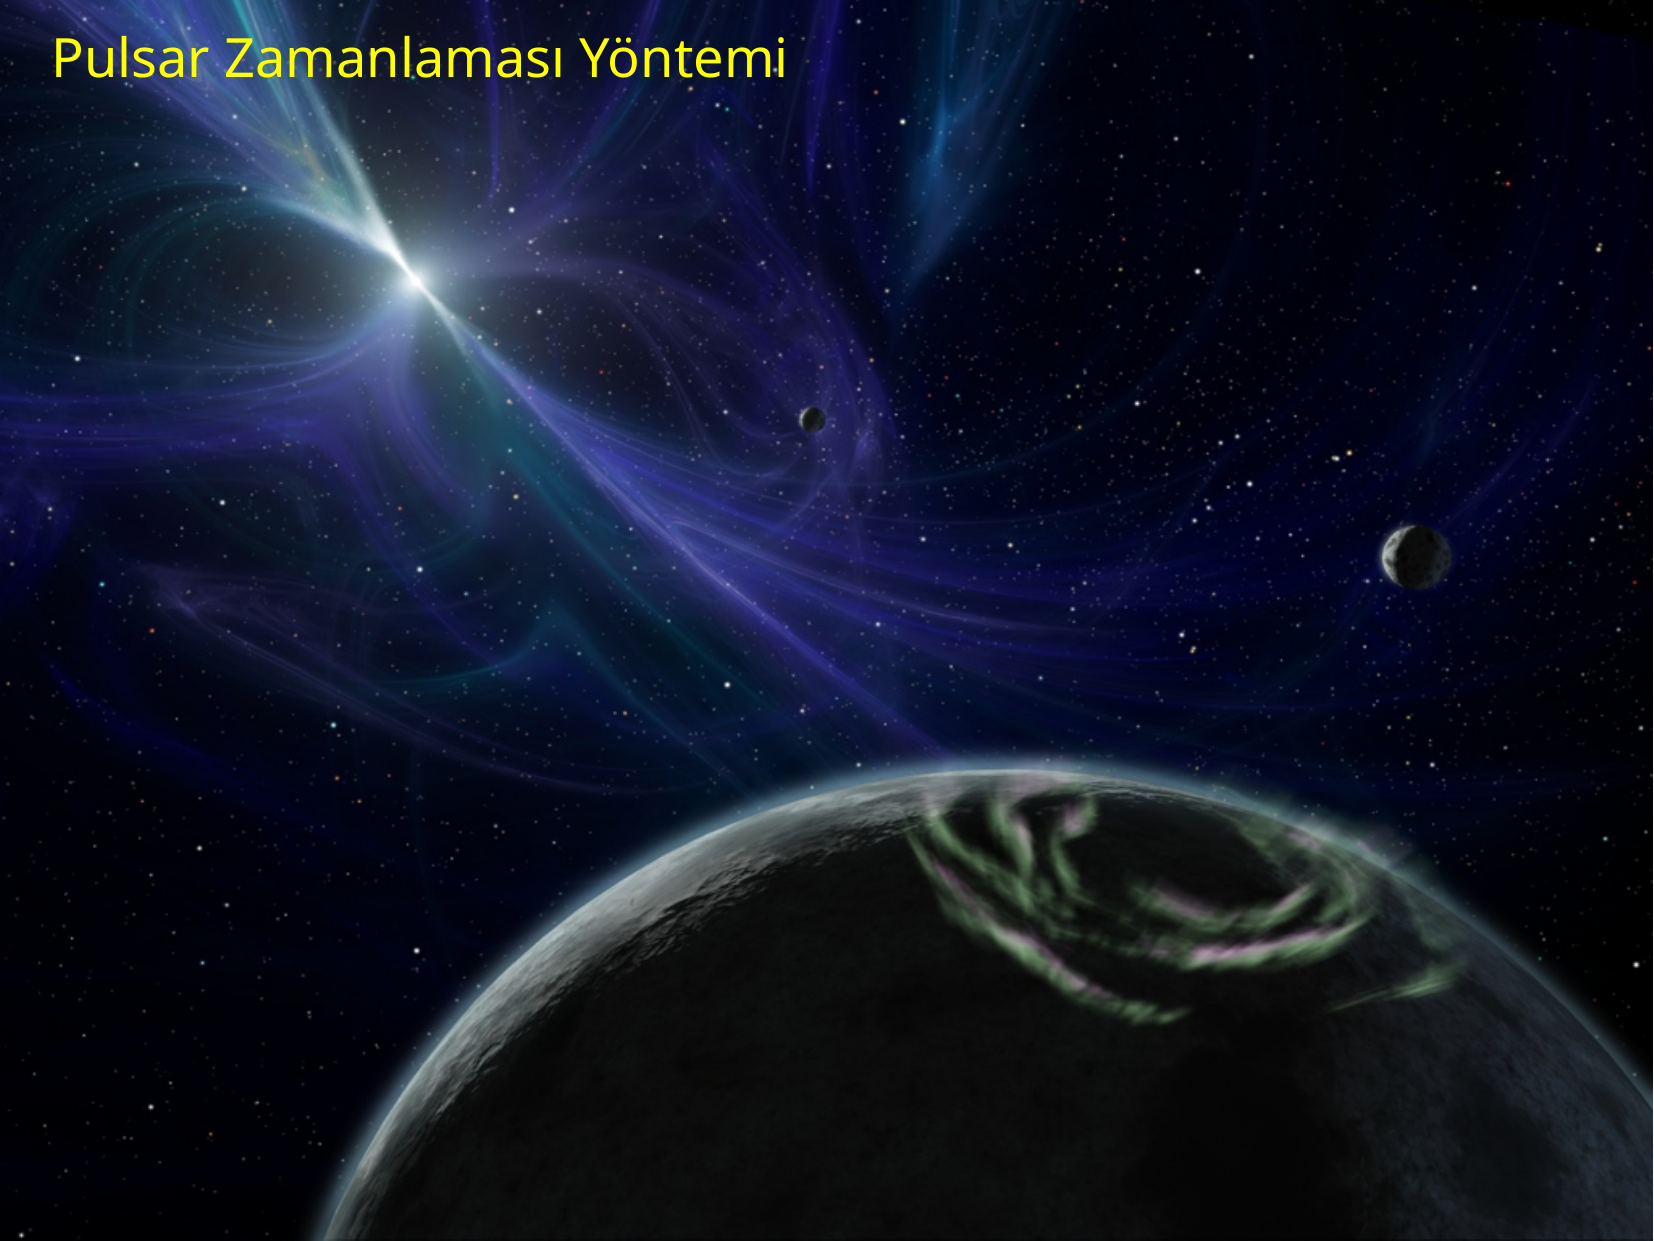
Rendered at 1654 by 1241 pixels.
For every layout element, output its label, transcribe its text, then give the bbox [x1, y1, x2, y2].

picture [0, 0, 1653, 1241]
text_box Pulsar Zamanlaması Yöntemi [36, 15, 1007, 109]
